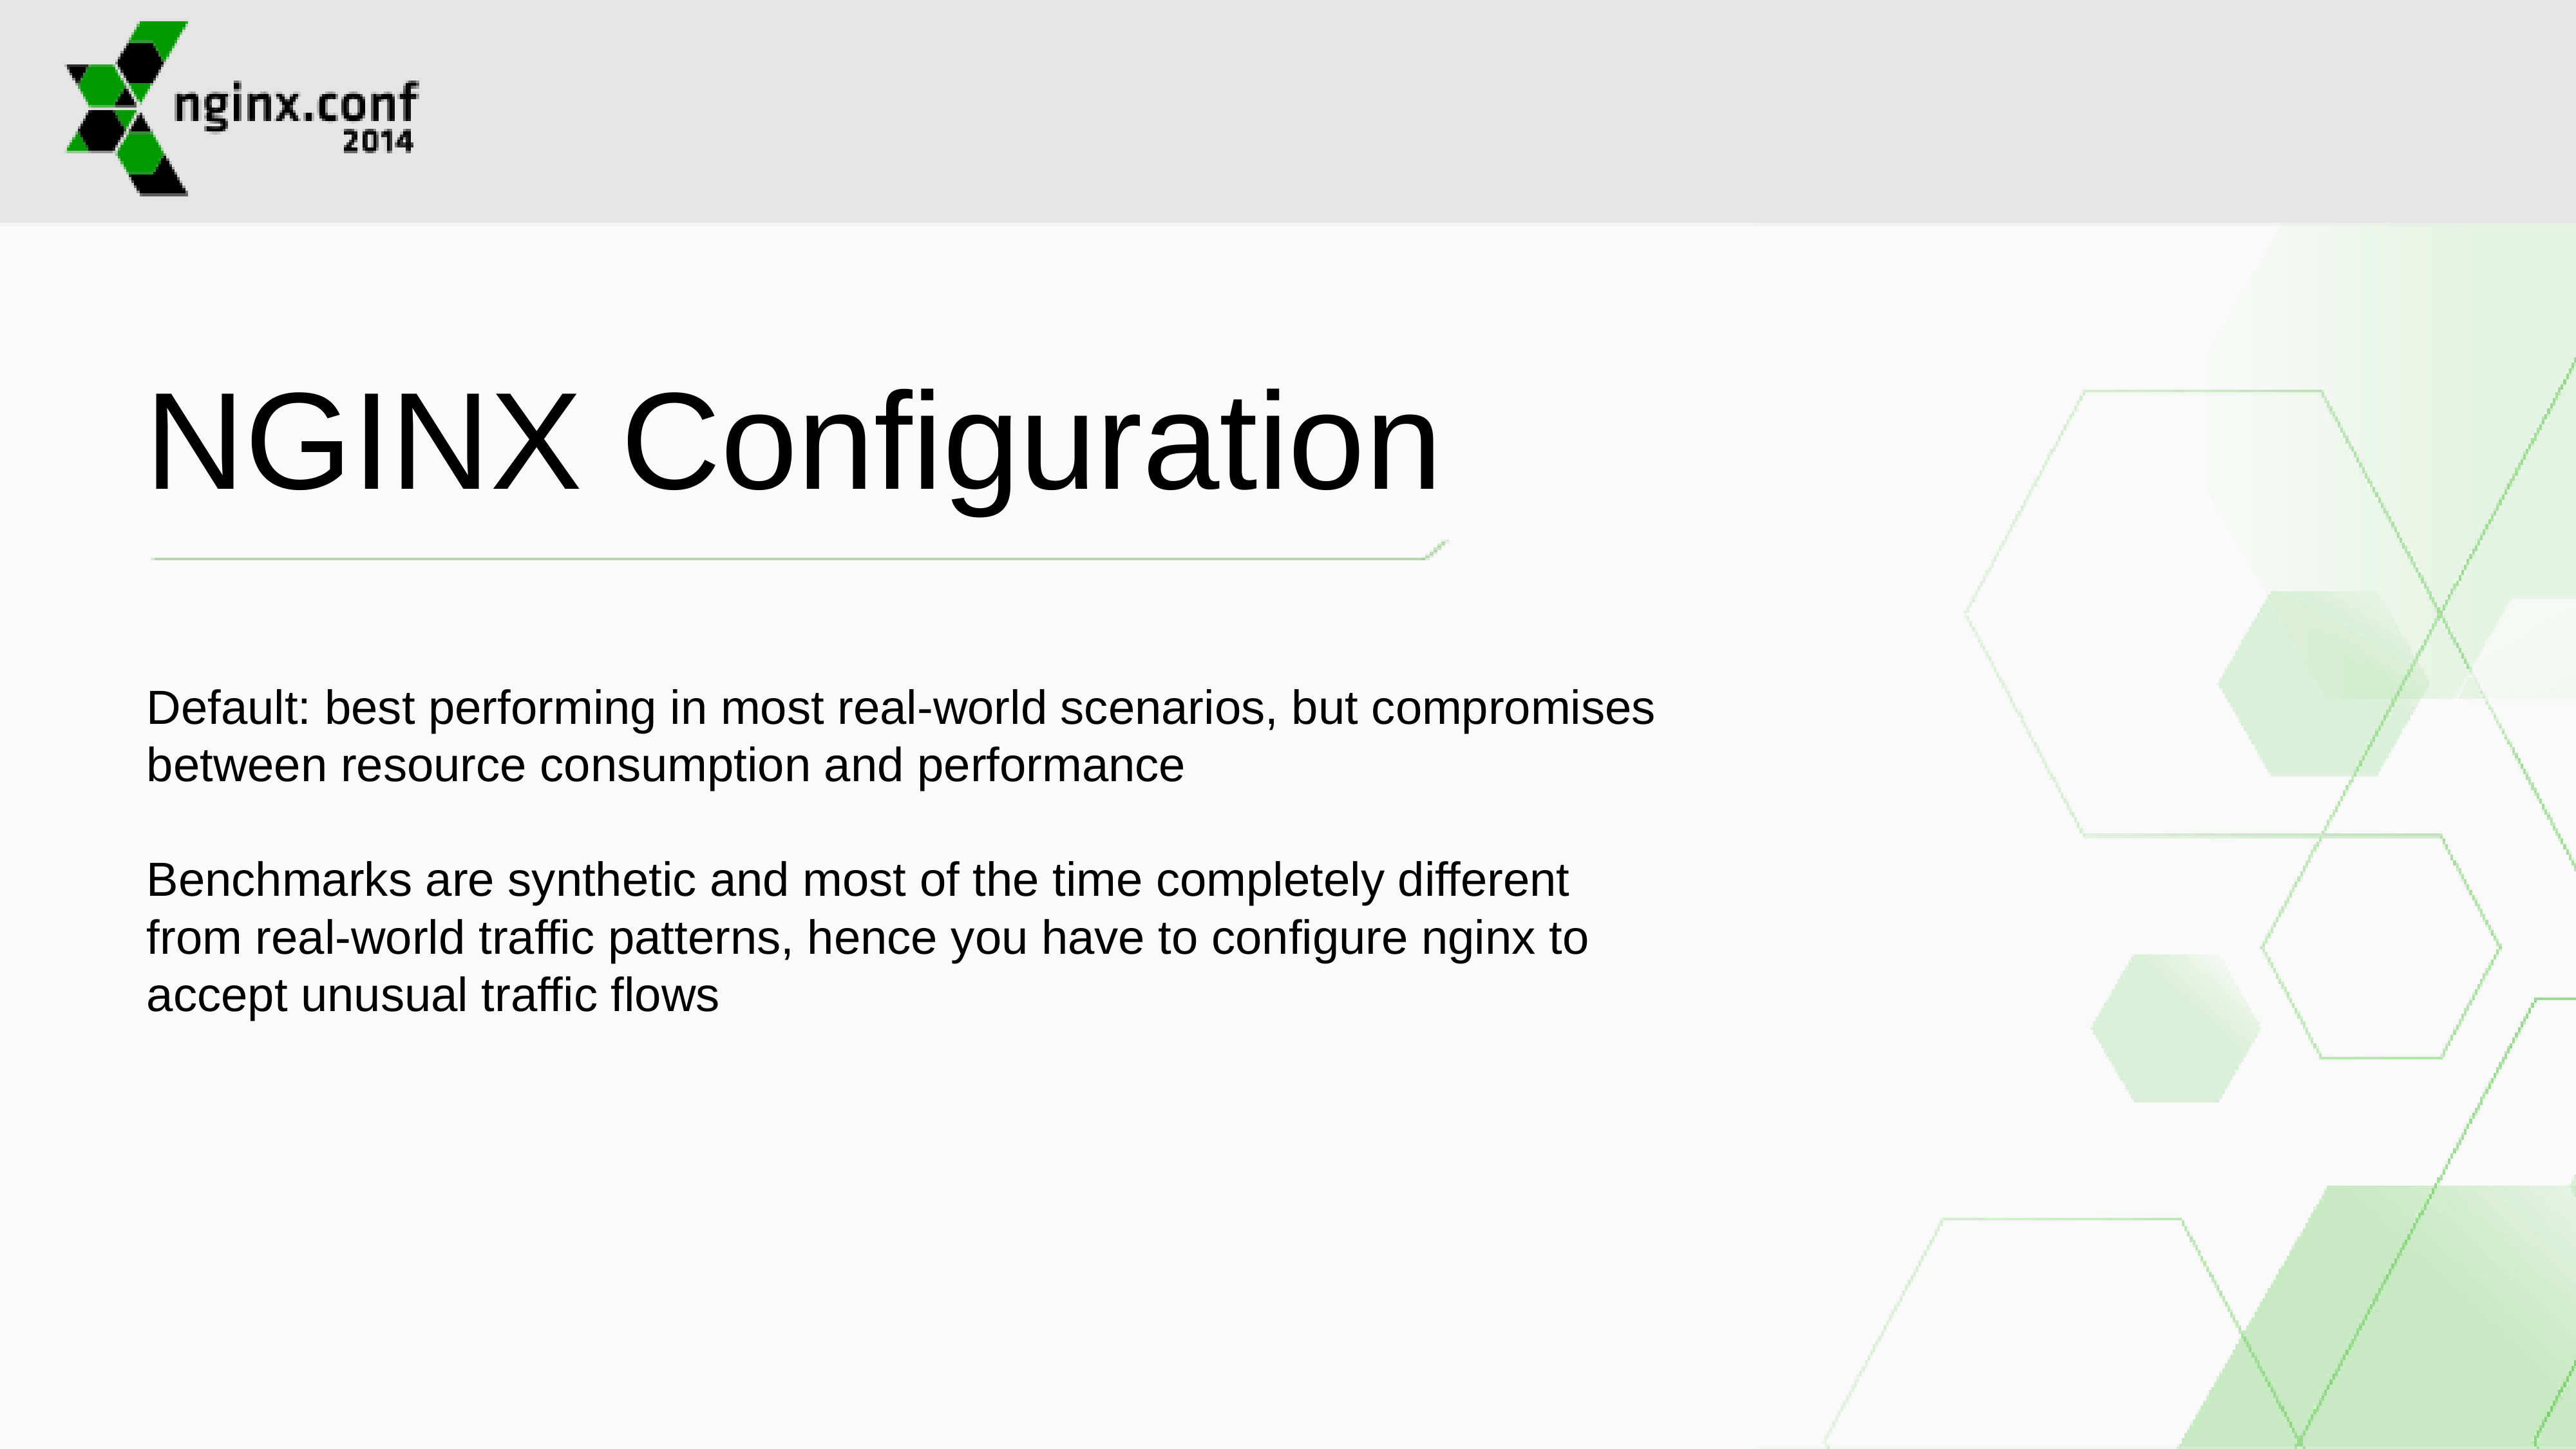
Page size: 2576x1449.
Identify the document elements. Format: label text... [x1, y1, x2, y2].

title NGINX Configuration [145, 350, 1700, 584]
list Default: best performing in most real-world scenarios, but compromises between resource consumption and performance Benchmarks are synthetic and most of the time completely different from real-world traffic patterns, hence you have to configure nginx to accept unusual traffic flows [146, 676, 1659, 1068]
picture [0, 0, 2576, 1449]
